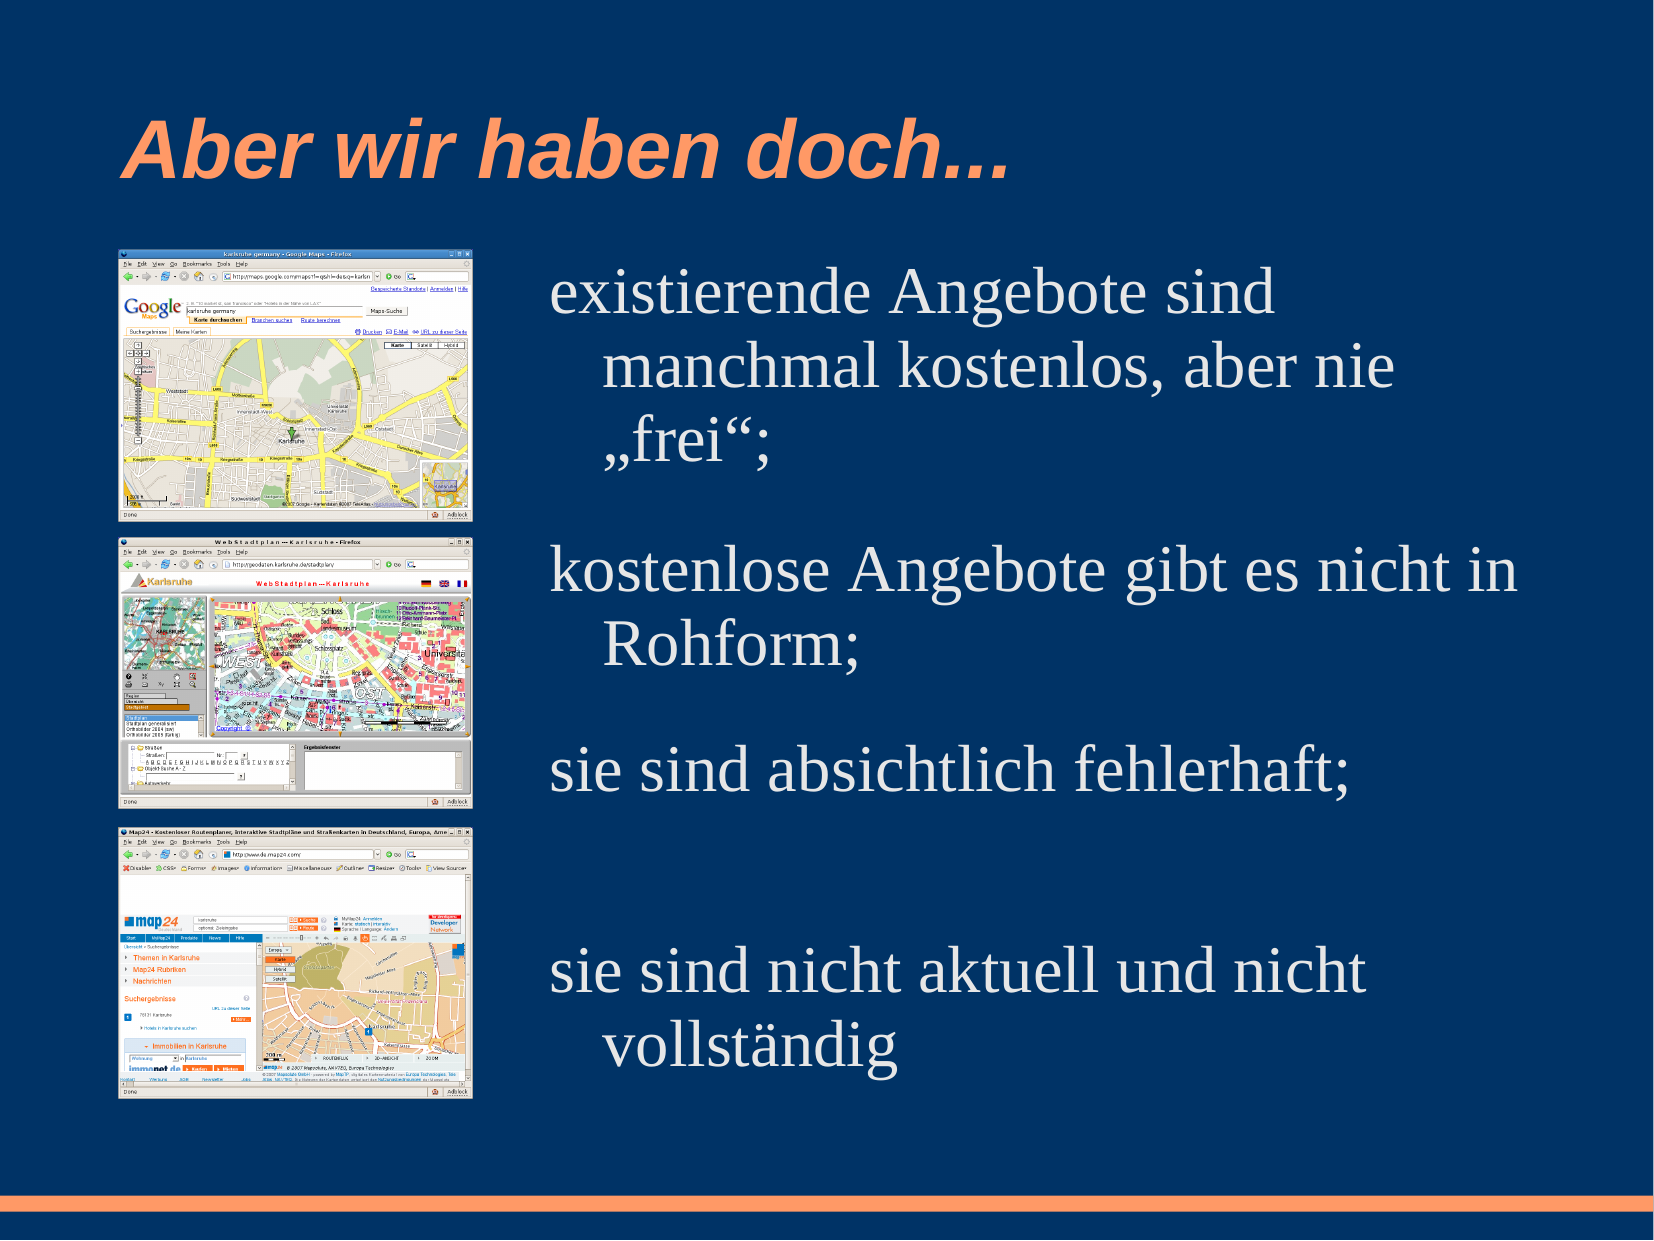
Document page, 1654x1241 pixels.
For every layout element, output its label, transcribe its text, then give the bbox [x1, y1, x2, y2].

list existierende Angebote sind manchmal kostenlos, aber nie „frei“; [531, 253, 1565, 488]
list kostenlose Angebote gibt es nicht in Rohform; [531, 531, 1565, 688]
list sie sind nicht aktuell und nicht vollständig [531, 933, 1565, 1089]
title Aber wir haben doch... [121, 46, 1534, 254]
picture [118, 537, 473, 810]
list sie sind absichtlich fehlerhaft; [531, 732, 1565, 888]
picture [118, 249, 473, 522]
picture [118, 827, 473, 1099]
